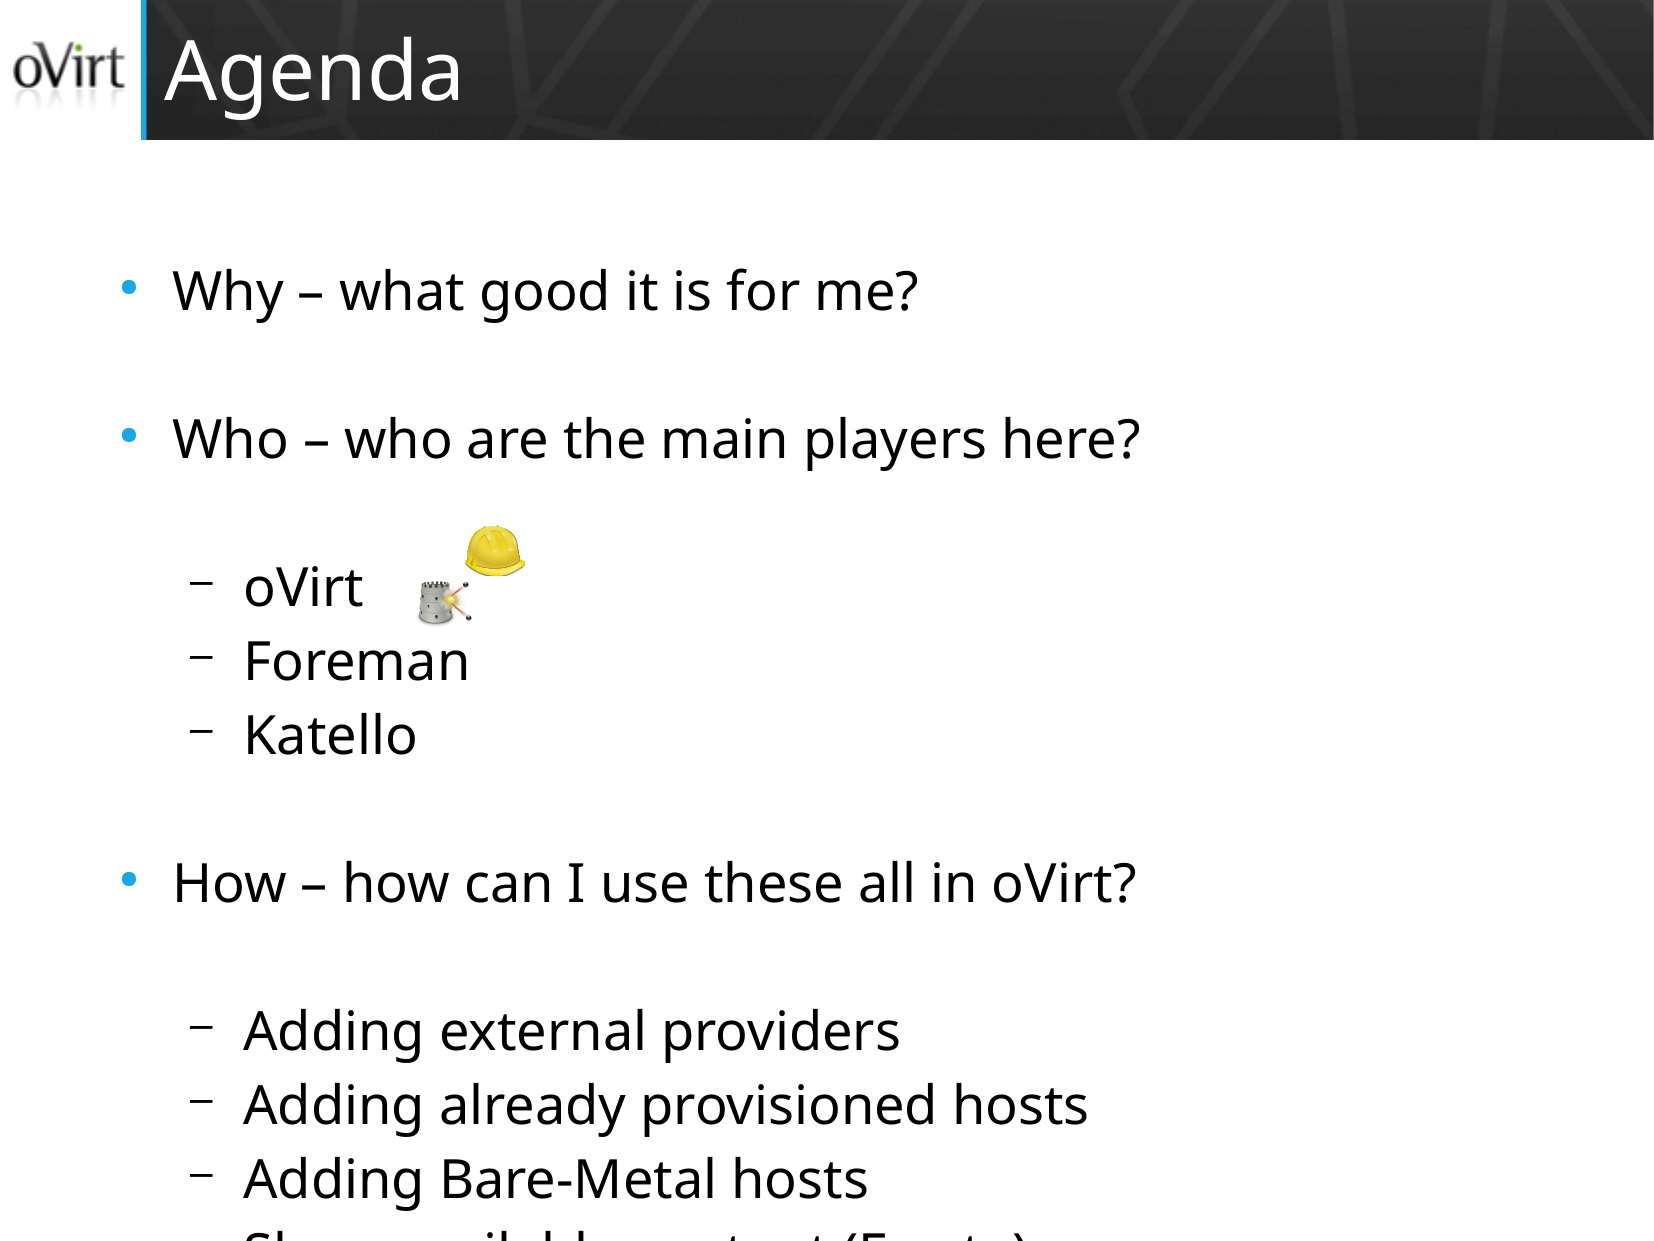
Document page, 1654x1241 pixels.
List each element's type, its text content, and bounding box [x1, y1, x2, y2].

picture [414, 524, 526, 634]
text_box Why – what good it is for me? Who – who are the main players here? oVirt Foreman Katello How – how can I use these all in oVirt? Adding external providers Adding already provisioned hosts Adding Bare-Metal hosts Show available content (Errata) Host upgrade manager Notify availability of oVirt updates on hosts Upgrade the hosts [86, 244, 1576, 1183]
picture [0, 0, 1654, 140]
title Agenda [164, 18, 1653, 119]
